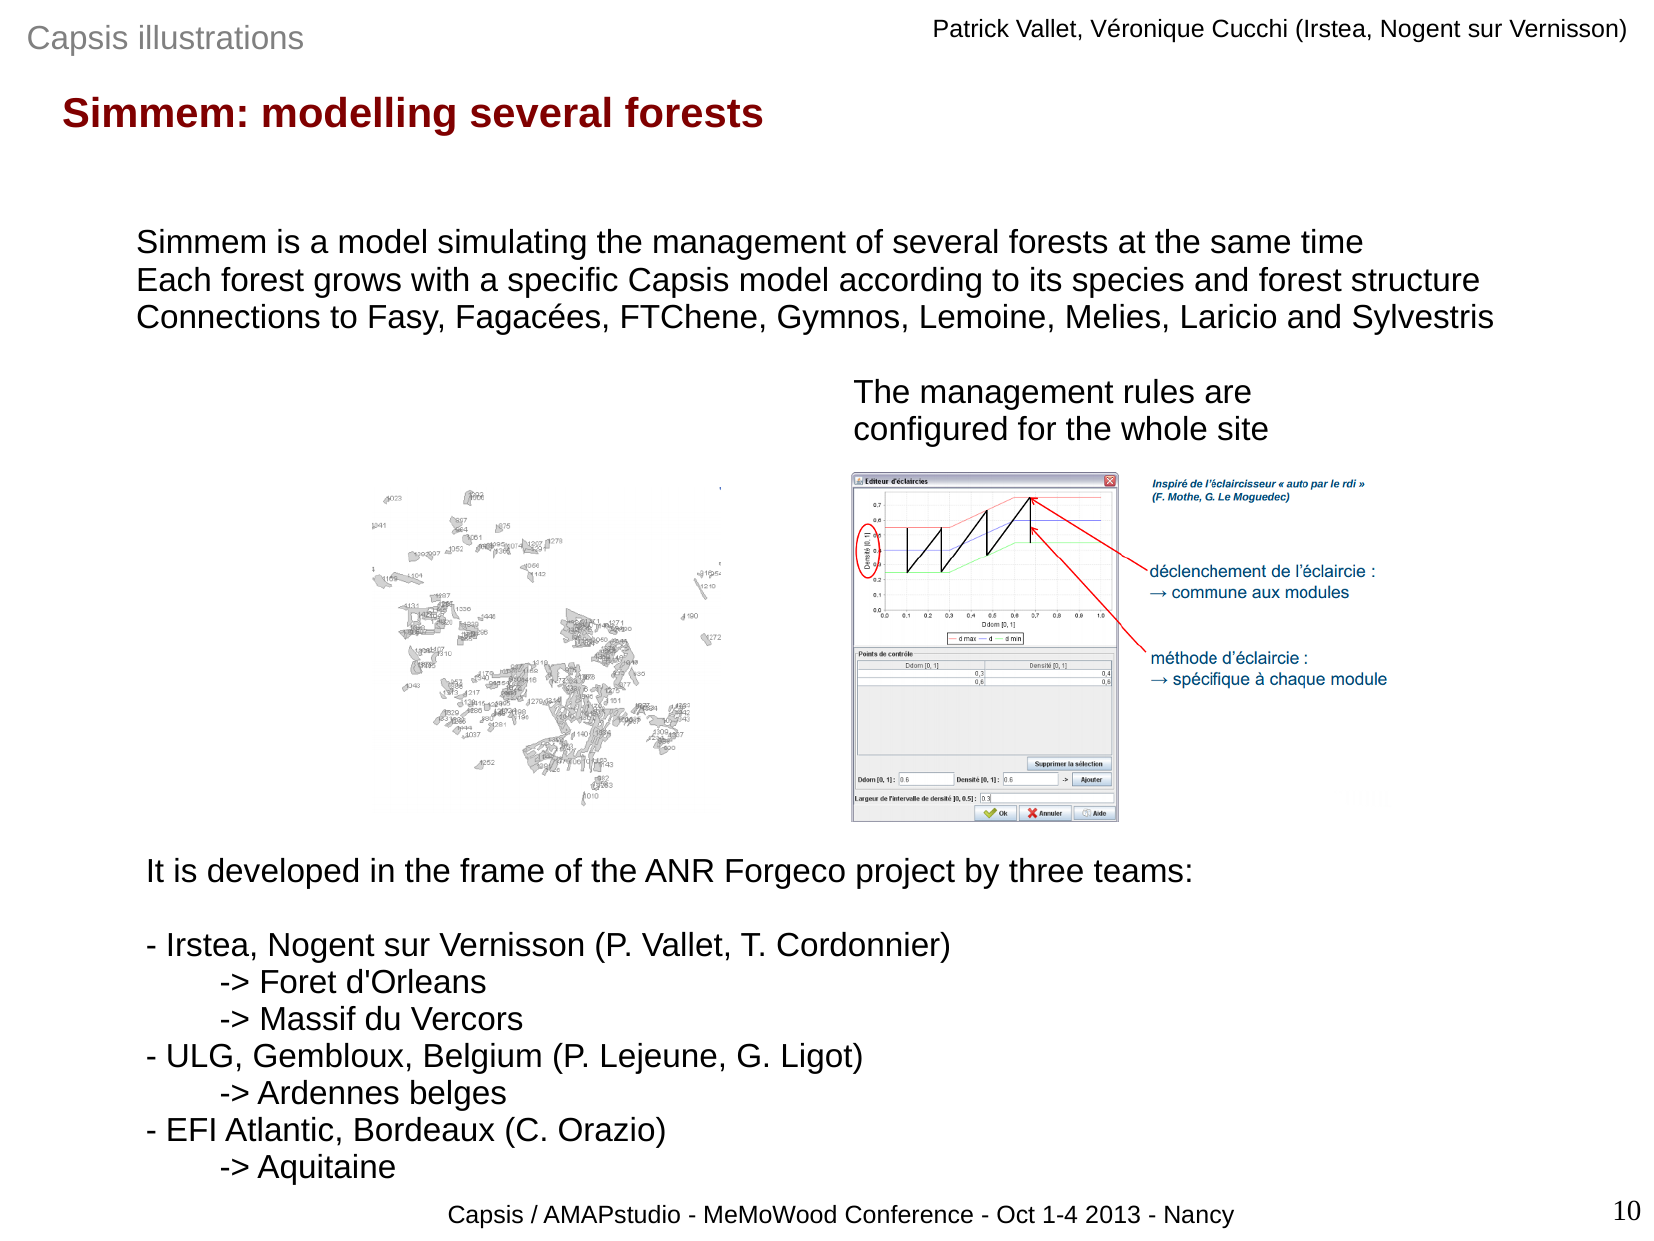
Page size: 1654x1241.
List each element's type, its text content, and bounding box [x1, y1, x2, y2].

text_box The management rules are configured for the whole site [838, 366, 1406, 456]
text_box Patrick Vallet, Véronique Cucchi (Irstea, Nogent sur Vernisson) [625, 7, 1644, 50]
picture [850, 470, 1394, 822]
text_box Capsis / AMAPstudio - MeMoWood Conference - Oct 1-4 2013 - Nancy [307, 1192, 1377, 1236]
picture [354, 479, 733, 813]
text_box It is developed in the frame of the ANR Forgeco project by three teams: - Irstea, Nogent sur Vernisson (P. Vallet, T. Cordonnier) -> Foret d'Orleans -> Massif du Vercors - ULG, Gembloux, Belgium (P. Lejeune, G. Ligot) -> Ardennes belges - EFI Atlantic, Bordeaux (C. Orazio) -> Aquitaine [131, 844, 1324, 1193]
text_box Capsis illustrations [11, 11, 426, 64]
text_box Simmem is a model simulating the management of several forests at the same time Each forest grows with a specific Capsis model according to its species and forest structure Connections to Fasy, Fagacées, FTChene, Gymnos, Lemoine, Melies, Laricio and Sylvestris [121, 216, 1548, 343]
text_box Simmem: modelling several forests [47, 82, 1418, 144]
